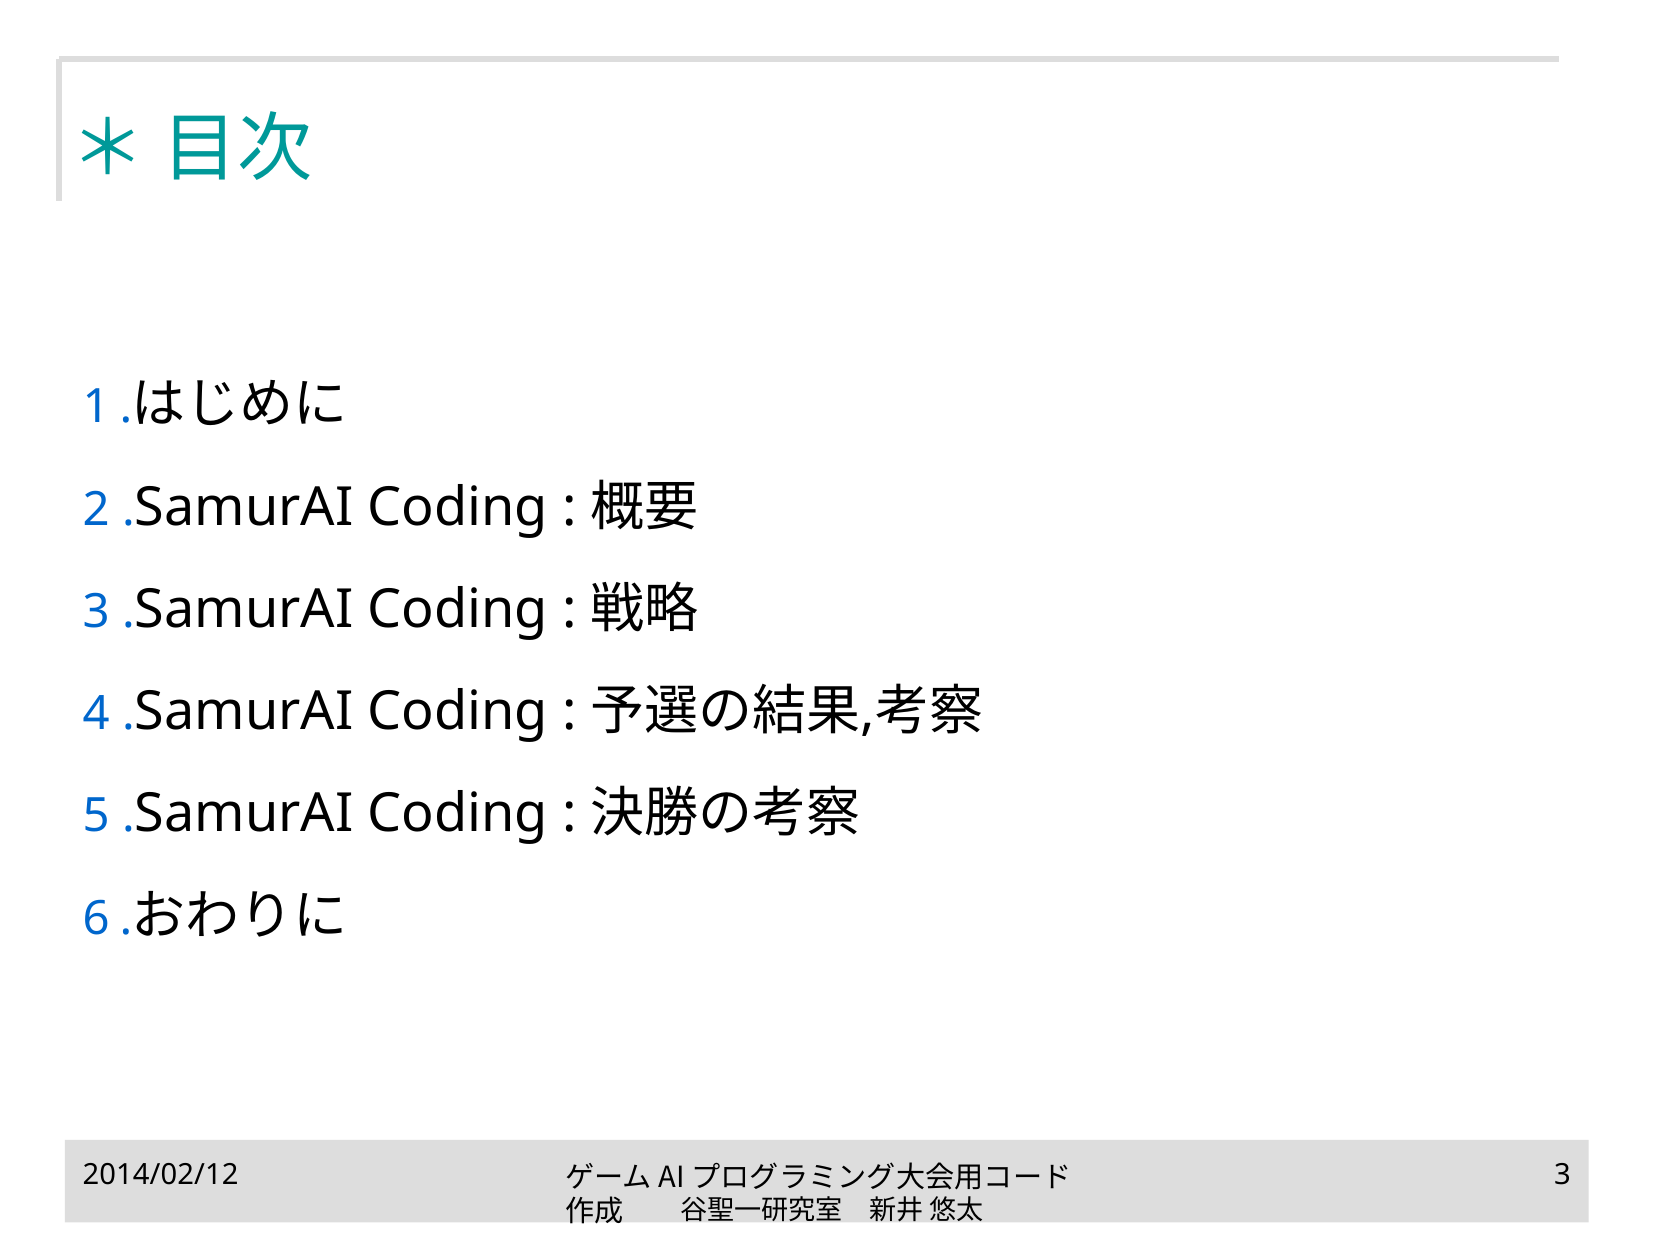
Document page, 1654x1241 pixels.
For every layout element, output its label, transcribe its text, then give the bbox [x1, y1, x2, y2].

title ＊ 目次 [70, 94, 1560, 189]
list はじめに SamurAI Coding : 概要 SamurAI Coding : 戦略 SamurAI Coding : 予選の結果,考察 SamurAI Coding : 決勝の考察 おわりに [82, 360, 1571, 951]
